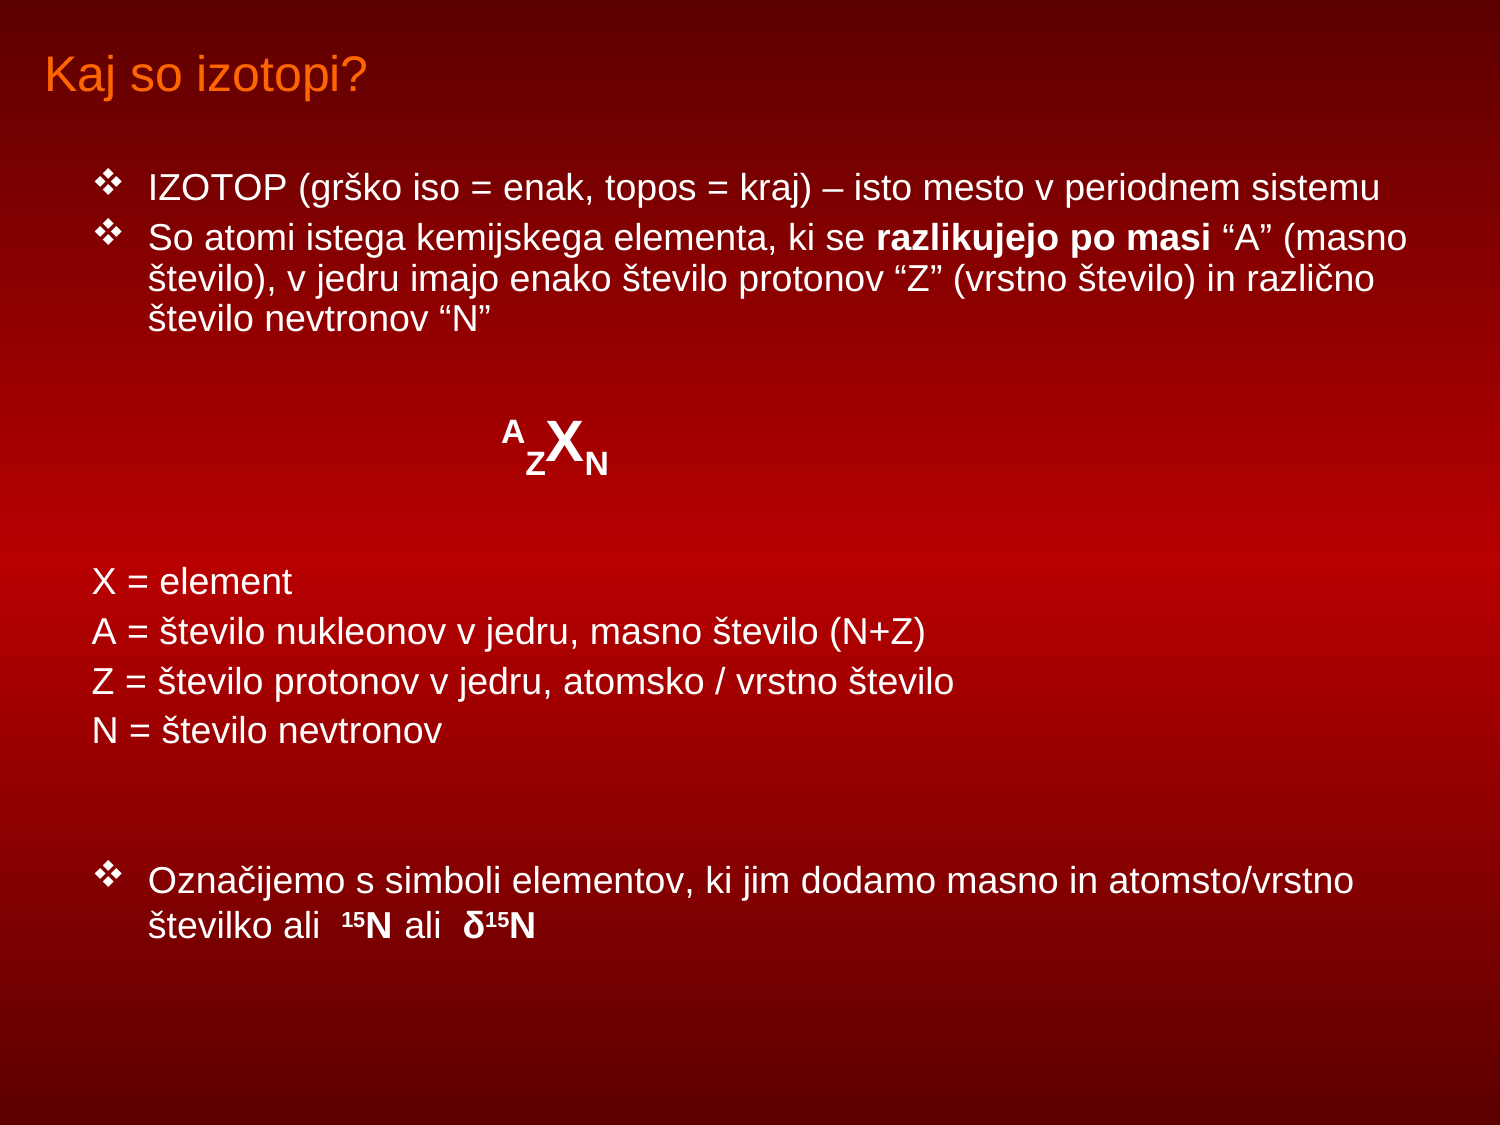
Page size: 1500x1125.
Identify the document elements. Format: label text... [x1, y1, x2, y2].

title Kaj so izotopi? [29, 31, 1380, 112]
list IZOTOP (grško iso = enak, topos = kraj) – isto mesto v periodnem sistemu So atomi istega kemijskega elementa, ki se razlikujejo po masi “A” (masno število), v jedru imajo enako število protonov “Z” (vrstno število) in različno število nevtronov “N” AZXN X = element A = število nukleonov v jedru, masno število (N+Z) Z = število protonov v jedru, atomsko / vrstno število N = število nevtronov Označijemo s simboli elementov, ki jim dodamo masno in atomsto/vrstno številko ali 15N ali δ15N [76, 160, 1427, 1071]
